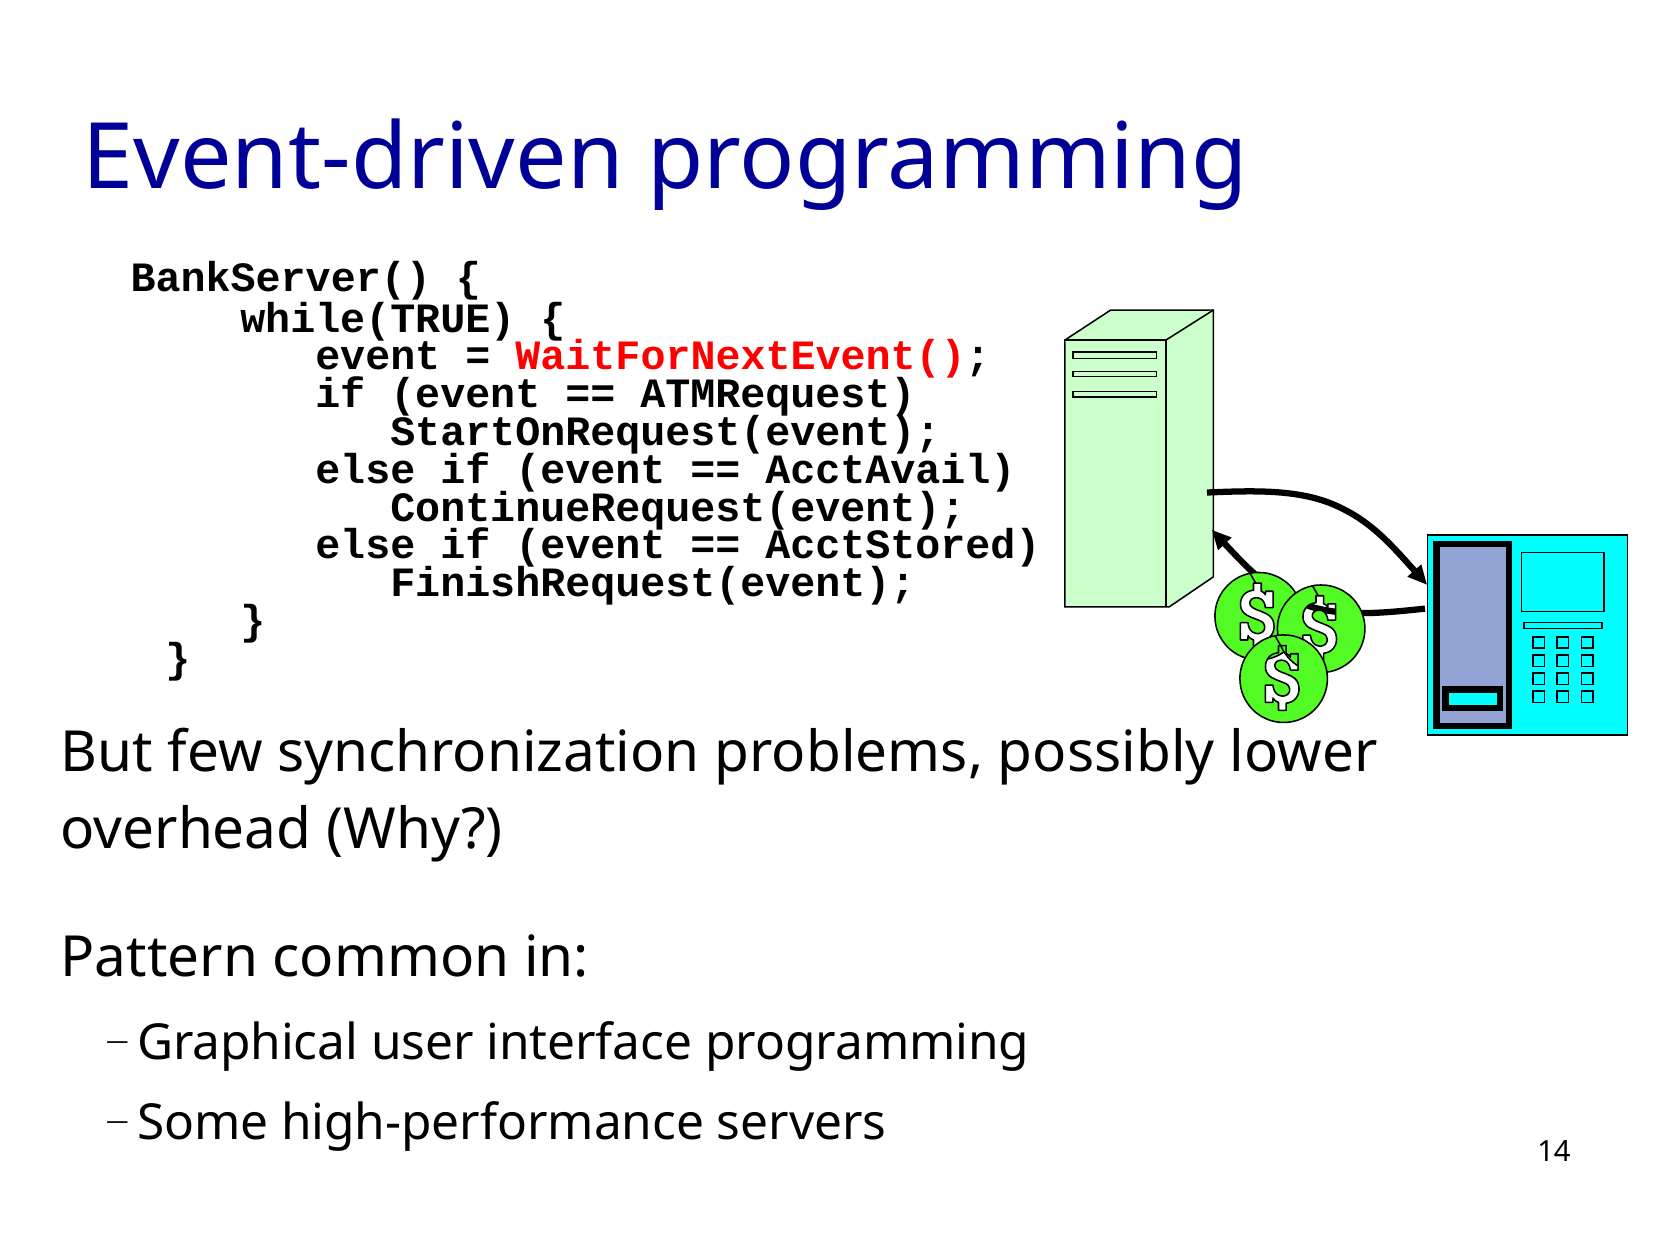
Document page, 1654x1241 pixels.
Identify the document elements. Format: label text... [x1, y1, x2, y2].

list But few synchronization problems, possibly lower overhead (Why?) Pattern common in: Graphical user interface programming Some high-performance servers [30, 710, 1456, 1156]
text_box [1214, 572, 1365, 710]
text_box BankServer() { while(TRUE) { event = WaitForNextEvent(); if (event == ATMRequest) StartOnRequest(event); else if (event == AcctAvail) ContinueRequest(event); else if (event == AcctStored) FinishRequest(event); } } [30, 240, 1056, 708]
text_box [1064, 310, 1214, 607]
text_box [1427, 535, 1628, 736]
title Event-driven programming [82, 49, 1571, 257]
